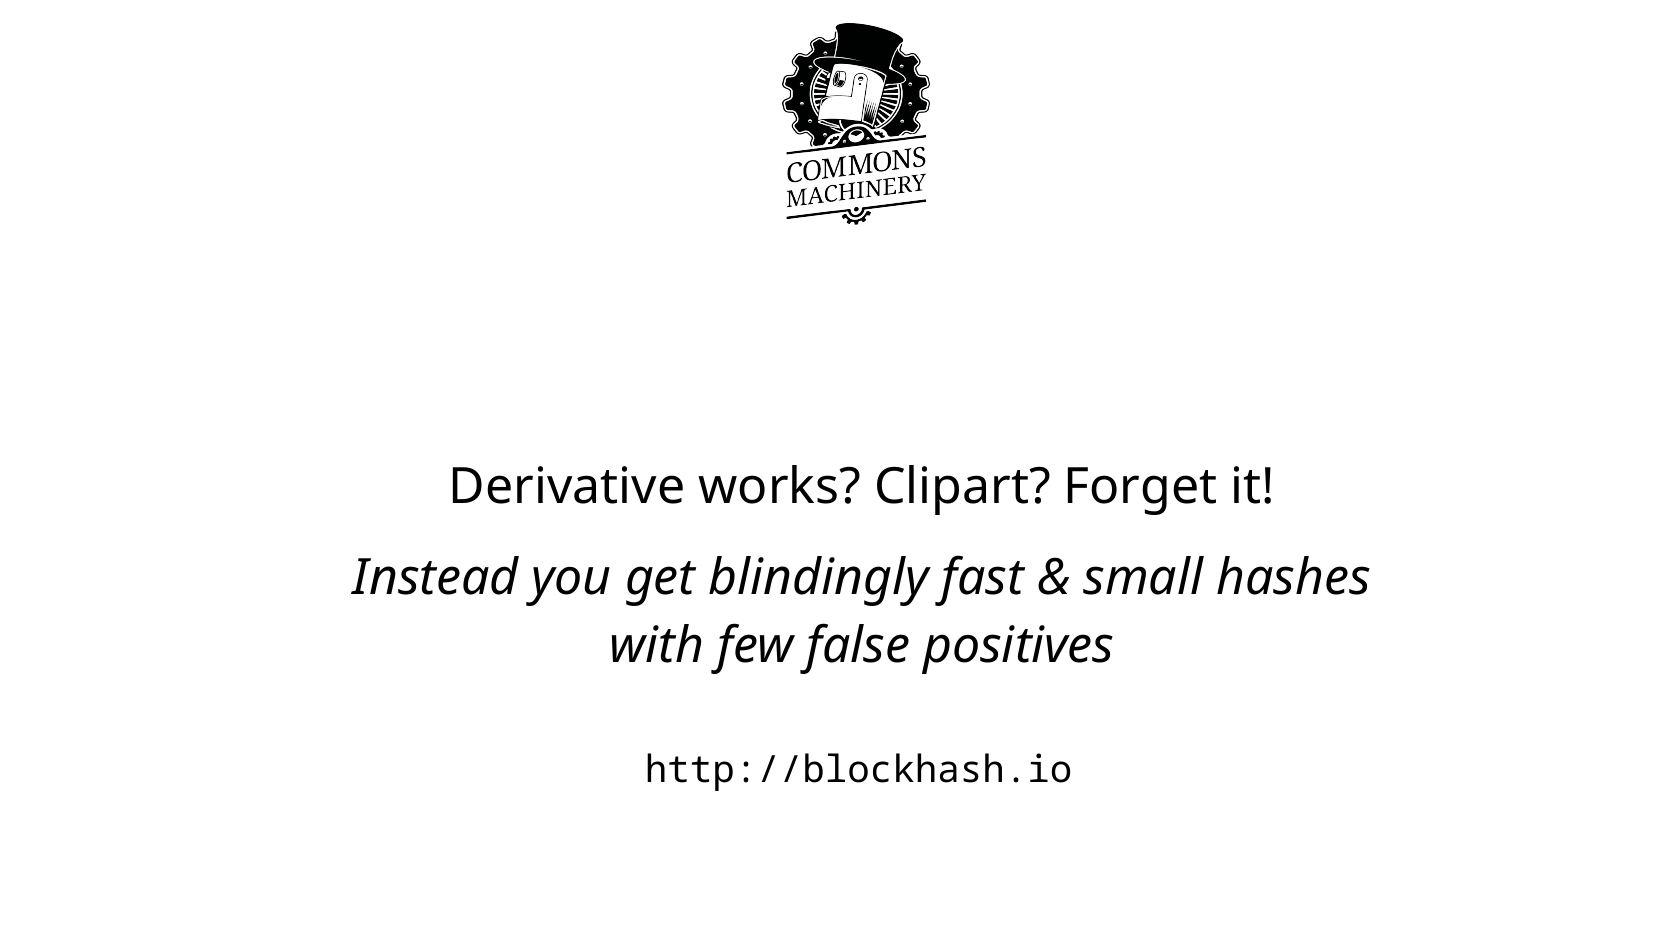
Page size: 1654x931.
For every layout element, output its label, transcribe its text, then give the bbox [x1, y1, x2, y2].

picture [782, 23, 930, 225]
text_box http://blockhash.io [630, 735, 1096, 794]
list Derivative works? Clipart? Forget it! Instead you get blindingly fast & small hashes with few false positives [82, 269, 1571, 810]
